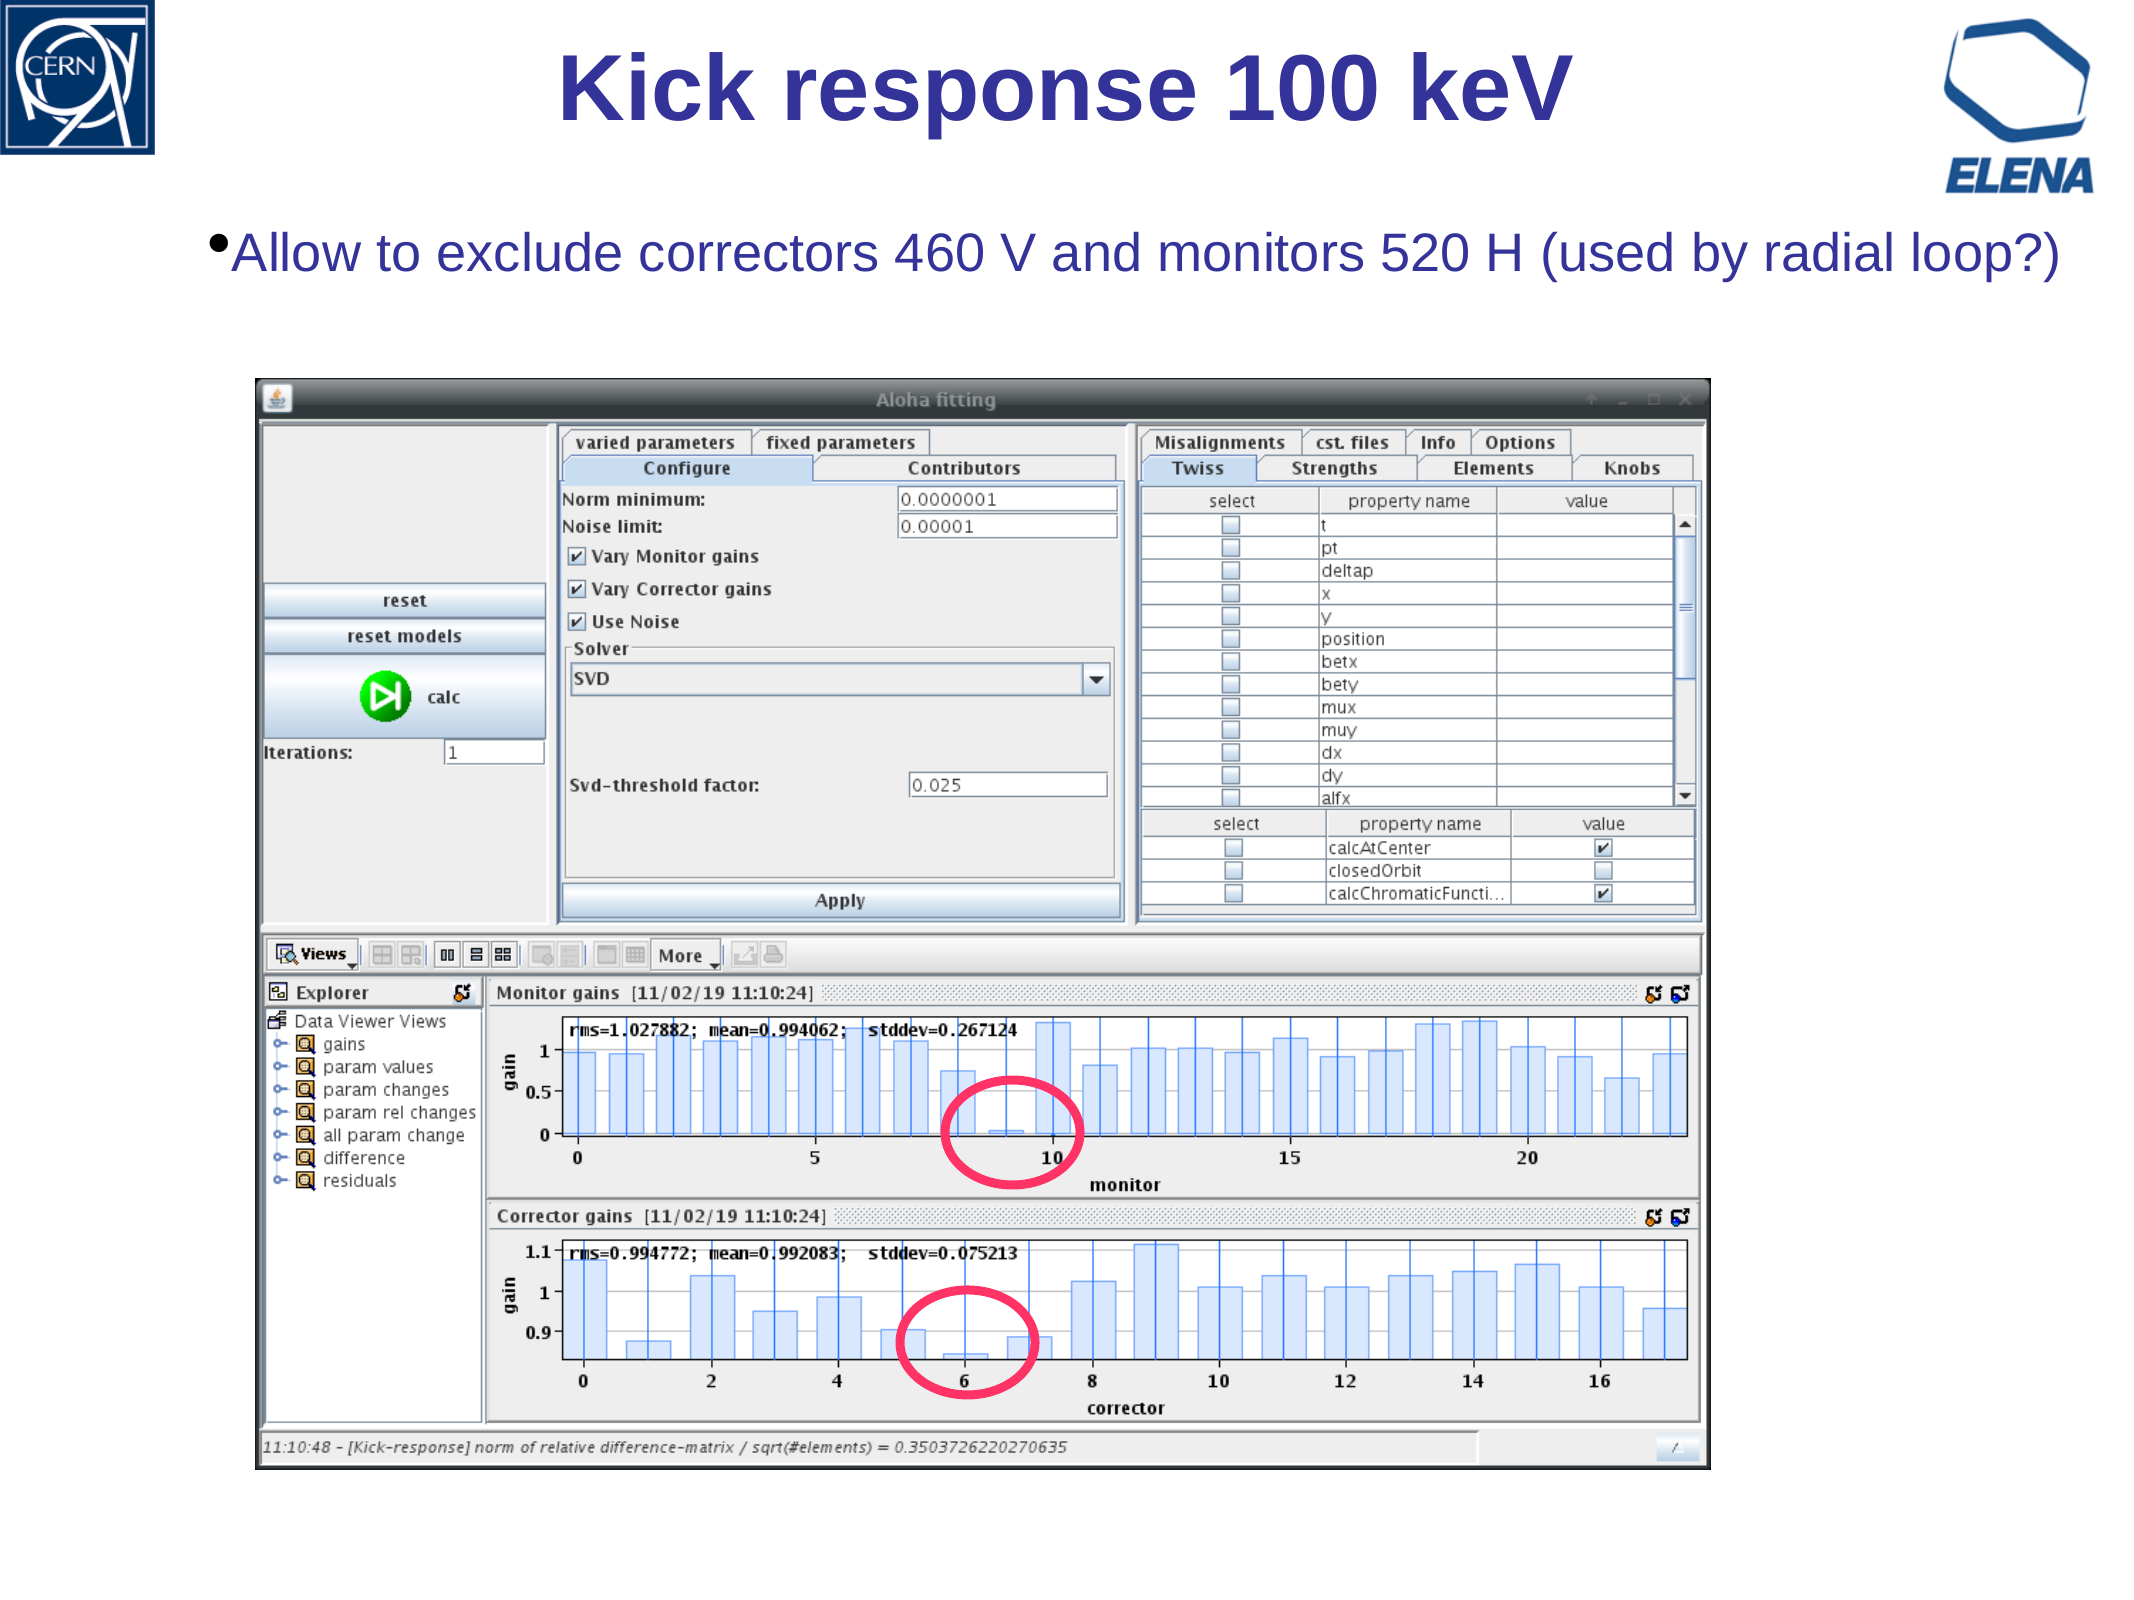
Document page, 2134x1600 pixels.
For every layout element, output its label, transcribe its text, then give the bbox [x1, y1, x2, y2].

text_box Allow to exclude correctors 460 V and monitors 520 H (used by radial loop?) [195, 210, 2101, 556]
picture [0, 0, 155, 155]
picture [255, 378, 1711, 1471]
title Kick response 100 keV [208, 10, 1924, 156]
picture [1924, 10, 2117, 206]
